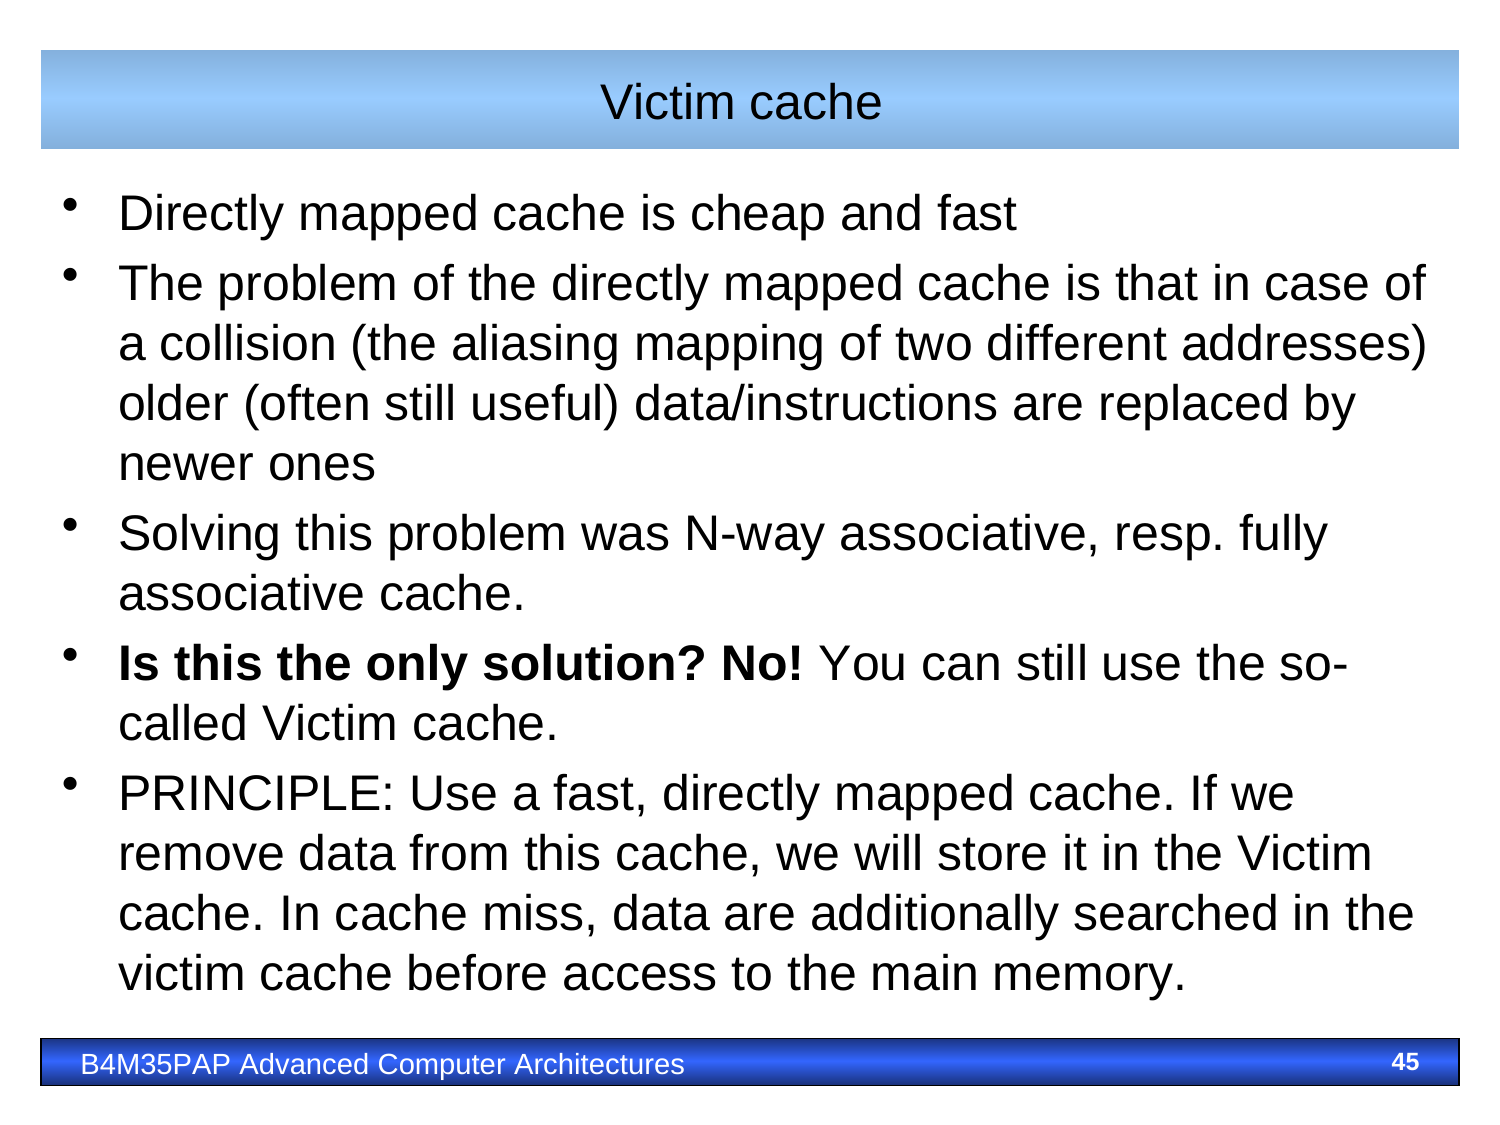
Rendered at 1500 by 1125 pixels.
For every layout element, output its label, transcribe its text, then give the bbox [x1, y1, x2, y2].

title Victim cache [41, 50, 1459, 149]
list Directly mapped cache is cheap and fast The problem of the directly mapped cache is that in case of a collision (the aliasing mapping of two different addresses) older (often still useful) data/instructions are replaced by newer ones Solving this problem was N-way associative, resp. fully associative cache. Is this the only solution? No! You can still use the so-called Victim cache. PRINCIPLE: Use a fast, directly mapped cache. If we remove data from this cache, we will store it in the Victim cache. In cache miss, data are additionally searched in the victim cache before access to the main memory. [46, 172, 1465, 1000]
